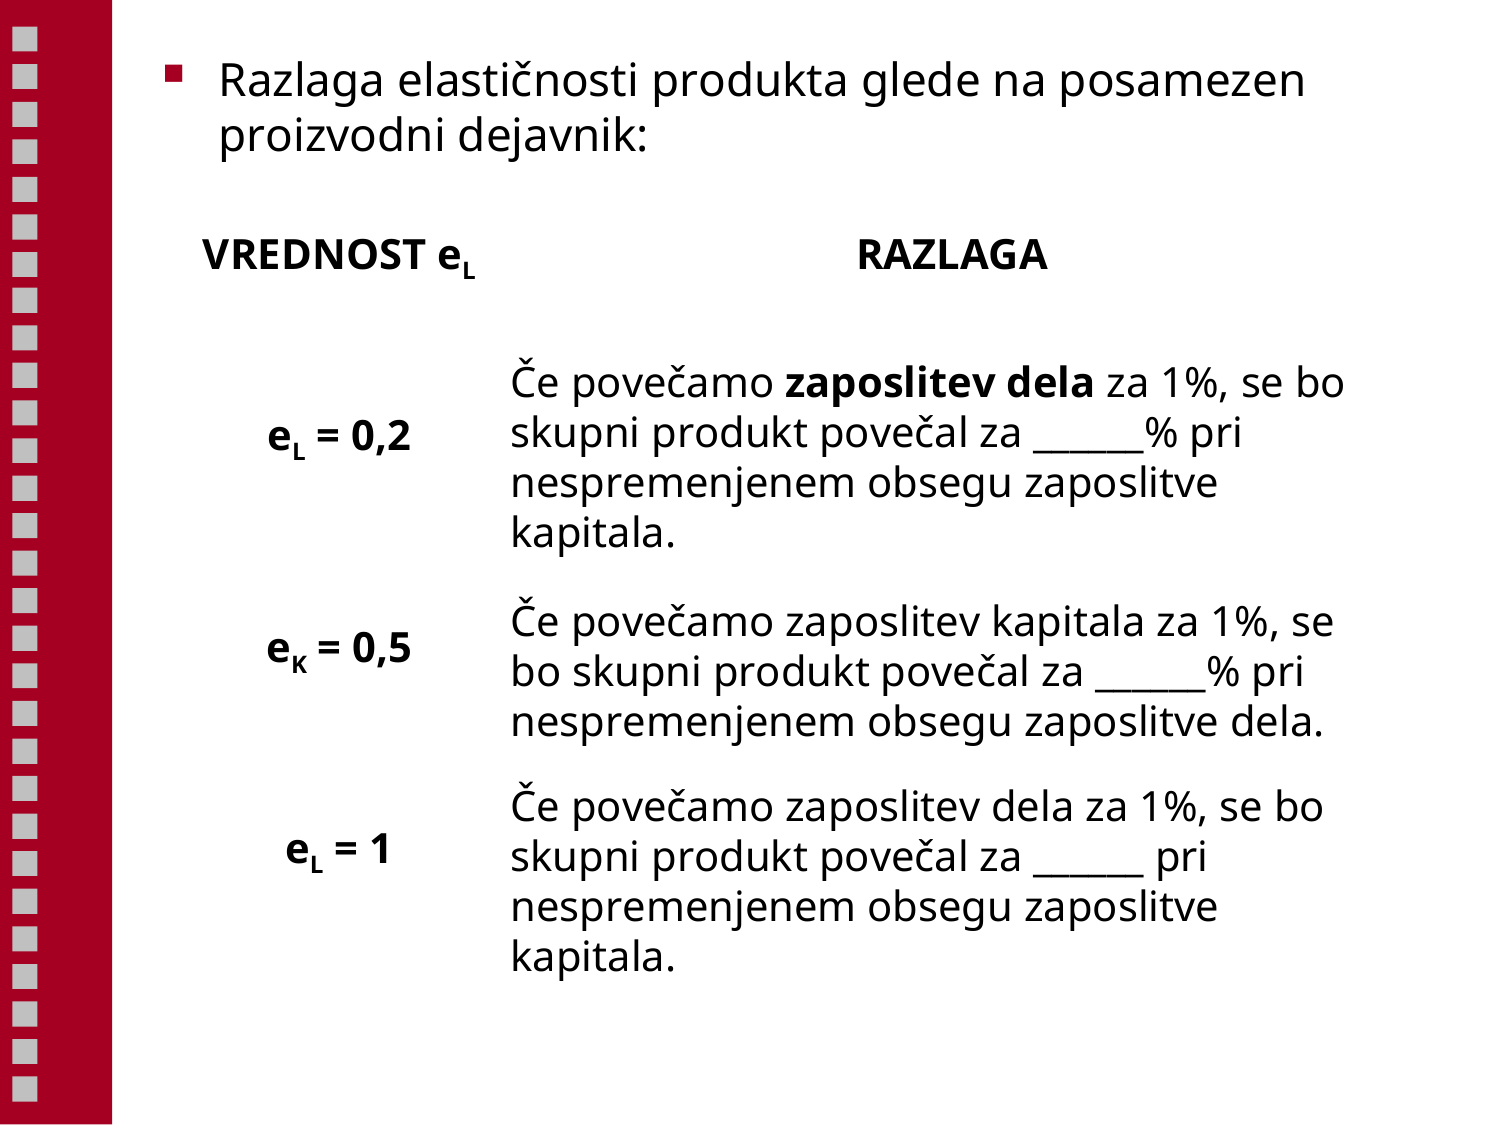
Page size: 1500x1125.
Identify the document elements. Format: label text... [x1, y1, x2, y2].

table_cell Če povečamo zaposlitev dela za 1%, se bo skupni produkt povečal za ______ pri nespremenjenem obsegu zaposlitve kapitala. [496, 772, 1408, 988]
table_header RAZLAGA [496, 220, 1408, 348]
table_cell Če povečamo zaposlitev kapitala za 1%, se bo skupni produkt povečal za ______% pri nespremenjenem obsegu zaposlitve dela. [496, 587, 1408, 772]
table_cell eL = 0,2 [183, 348, 496, 587]
list Razlaga elastičnosti produkta glede na posamezen proizvodni dejavnik: [147, 42, 1423, 197]
table_cell eK = 0,5 [183, 587, 496, 772]
table_cell Če povečamo zaposlitev dela za 1%, se bo skupni produkt povečal za ______% pri nespremenjenem obsegu zaposlitve kapitala. [496, 348, 1408, 587]
table_header VREDNOST eL [183, 220, 496, 348]
table_cell eL = 1 [183, 772, 496, 988]
